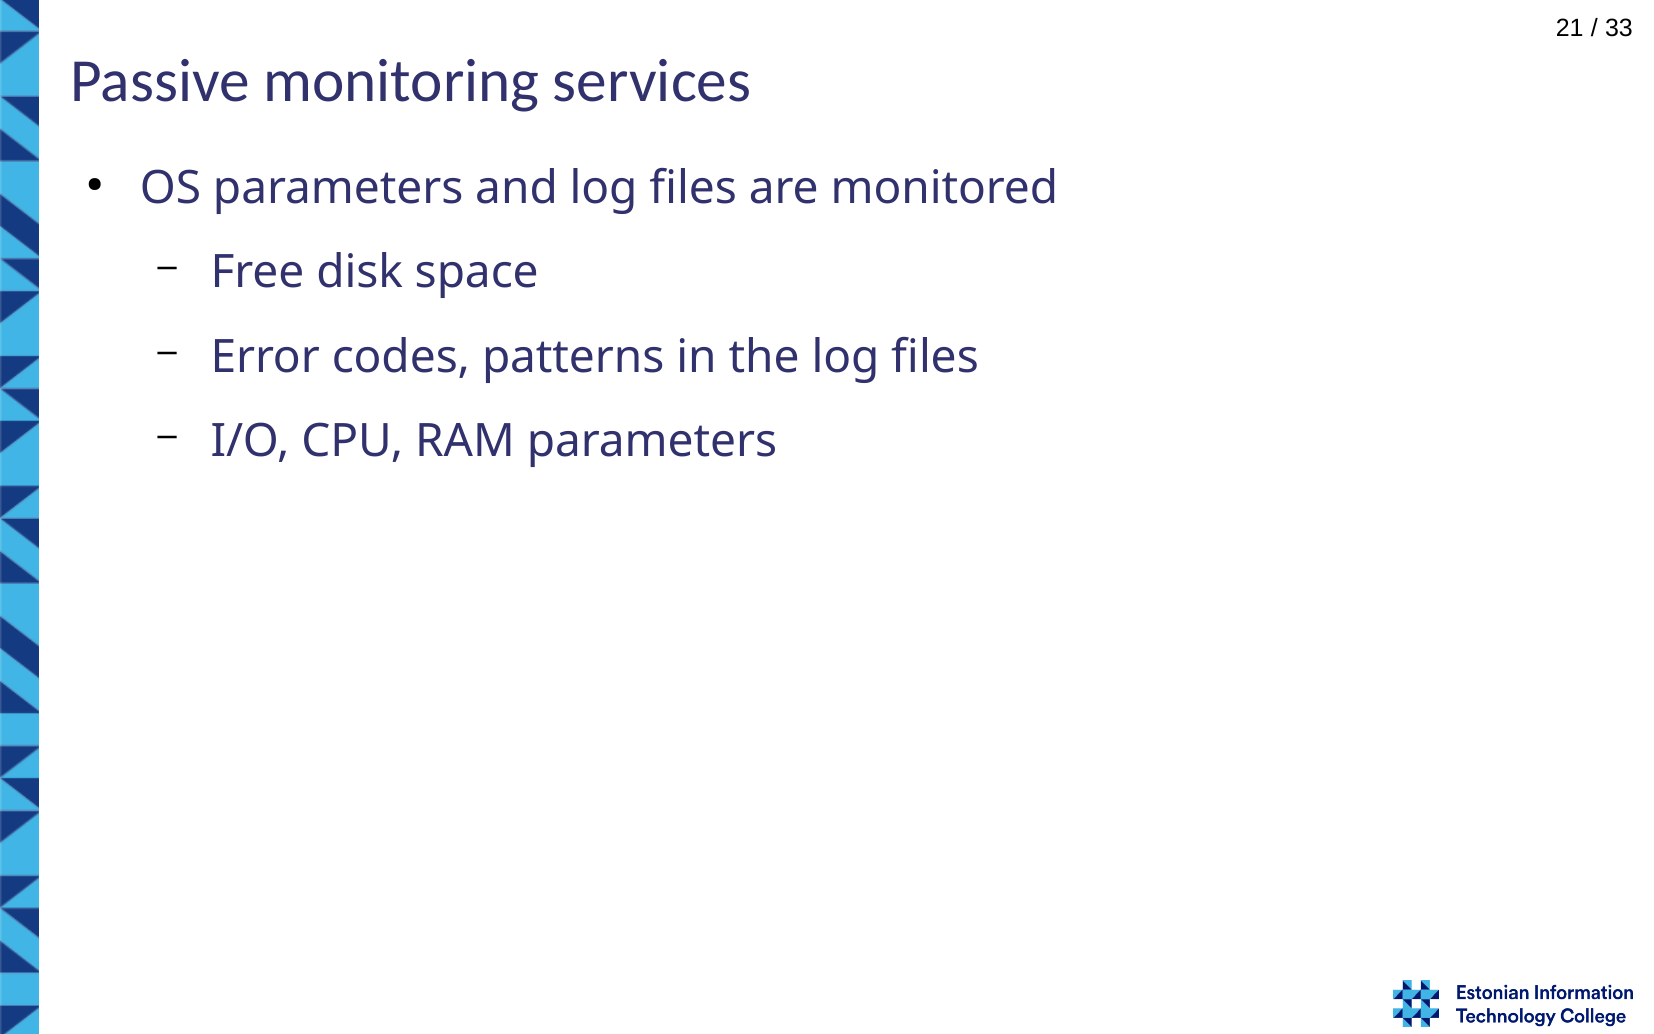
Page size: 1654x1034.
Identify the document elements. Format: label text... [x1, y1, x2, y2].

picture [1393, 980, 1633, 1027]
title Passive monitoring services [70, 41, 1630, 130]
list OS parameters and log files are monitored Free disk space Error codes, patterns in the log files I/O, CPU, RAM parameters [68, 153, 1630, 957]
